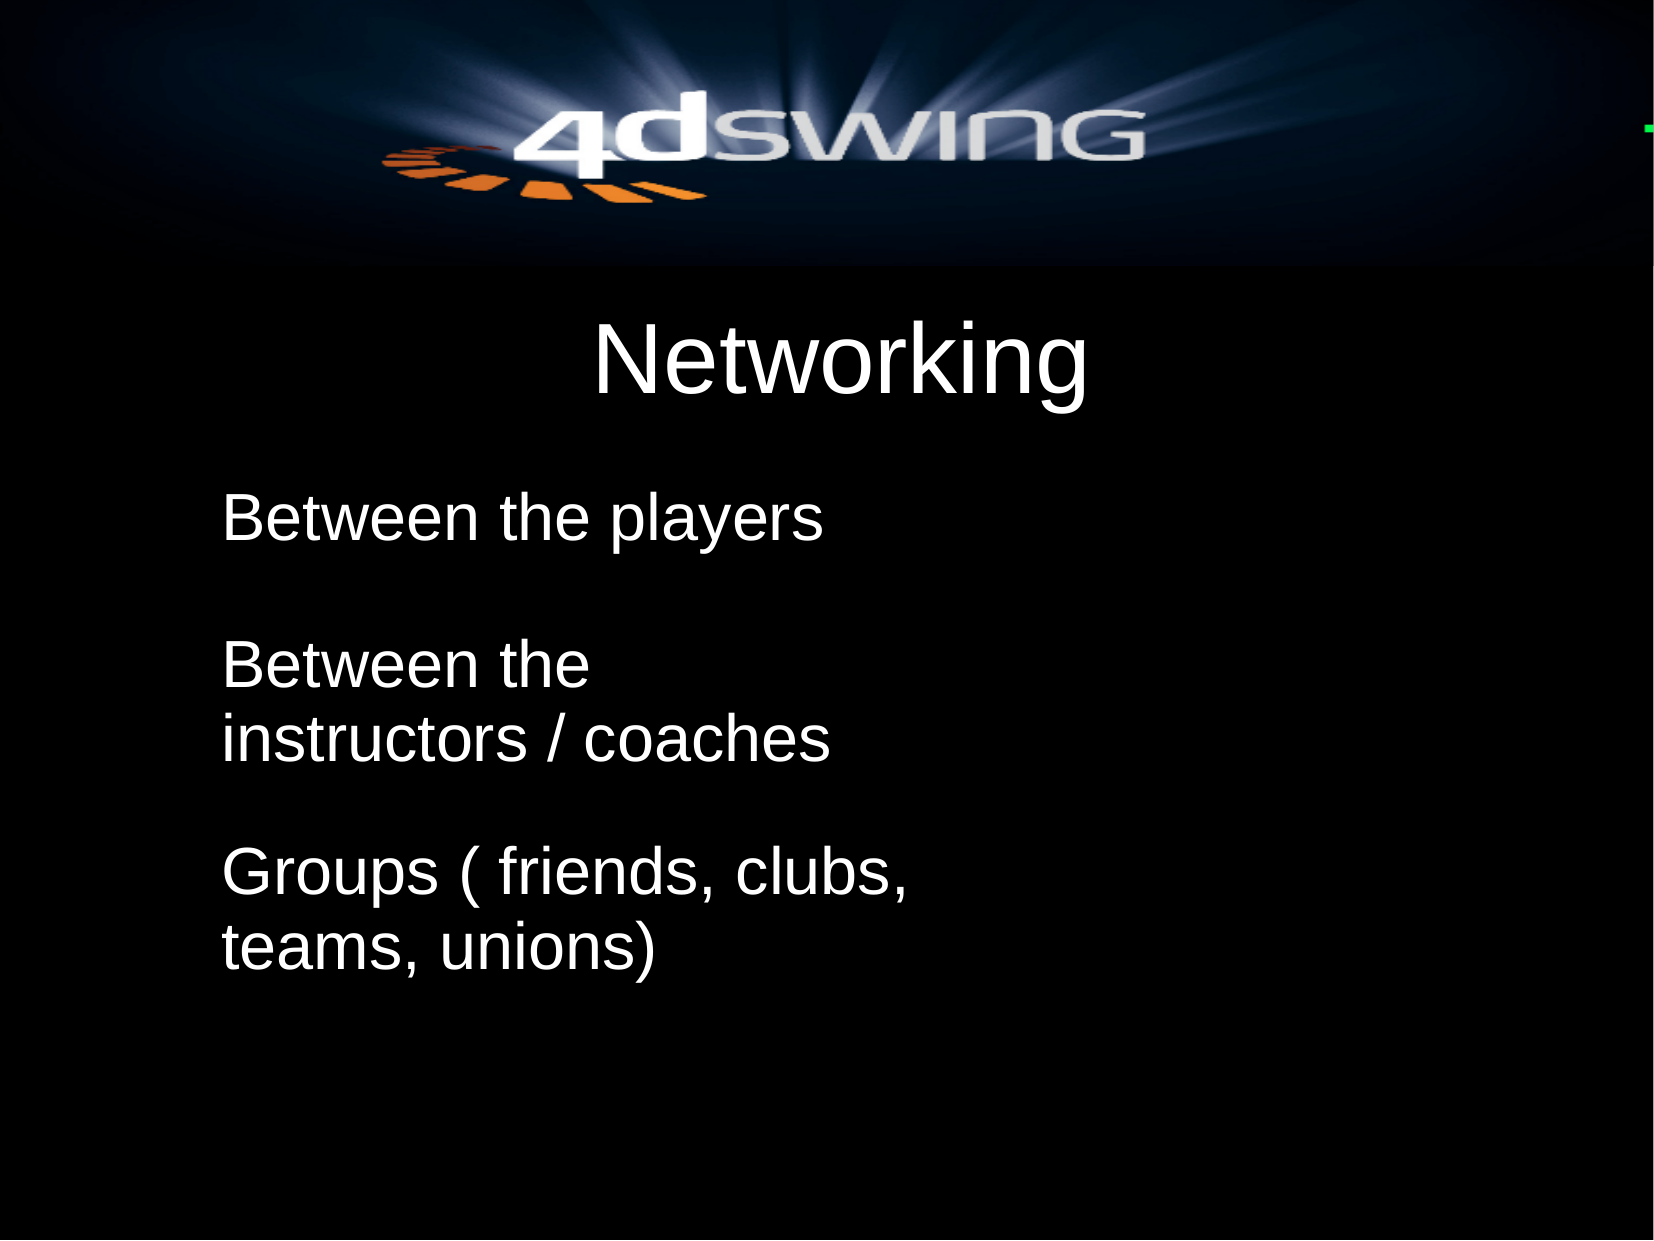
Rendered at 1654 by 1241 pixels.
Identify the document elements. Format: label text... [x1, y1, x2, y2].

picture [0, 0, 1654, 266]
text_box Between the instructors / coaches [206, 619, 886, 826]
text_box Groups ( friends, clubs, teams, unions) [206, 826, 945, 1033]
text_box Between the players [206, 472, 1241, 646]
text_box Networking [354, 295, 1329, 422]
